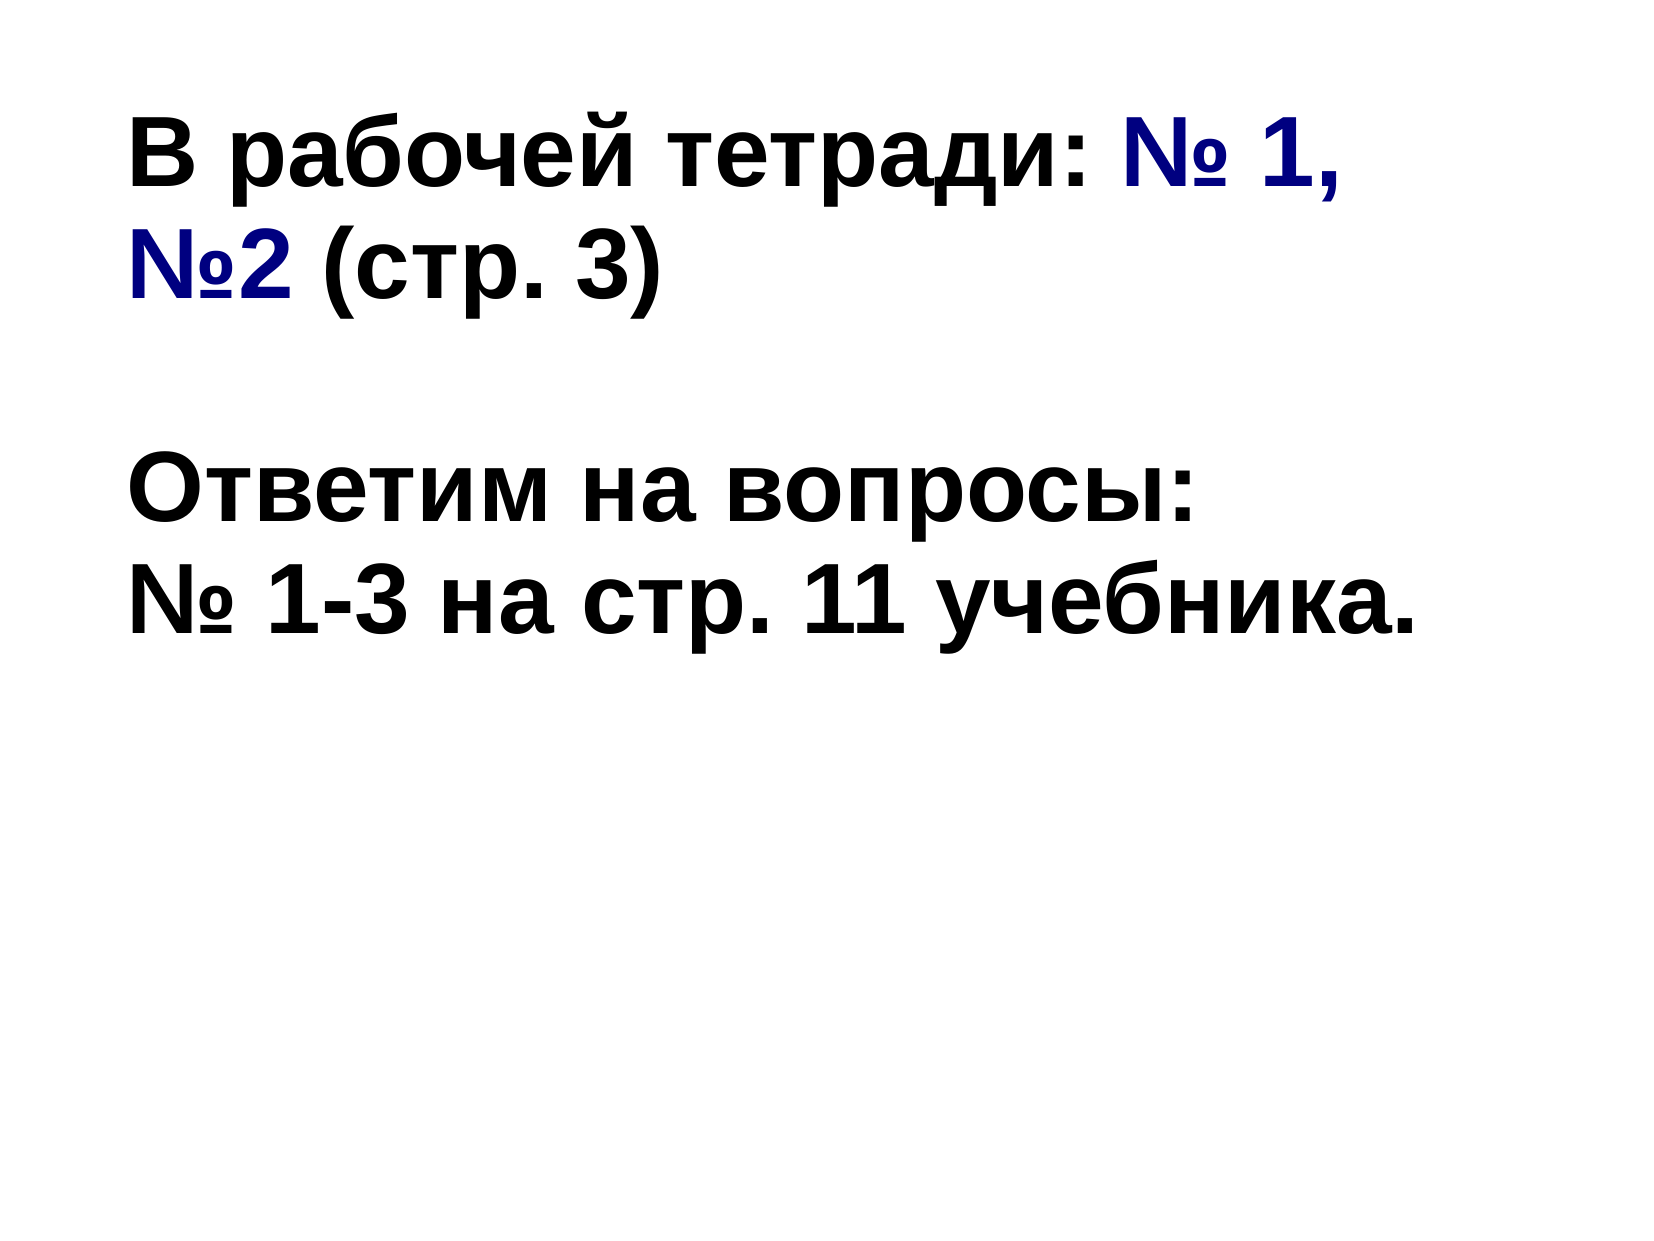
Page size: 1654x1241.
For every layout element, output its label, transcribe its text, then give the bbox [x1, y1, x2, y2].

text_box В рабочей тетради: № 1, №2 (стр. 3) Ответим на вопросы: № 1-3 на стр. 11 учебника. [111, 88, 1595, 886]
